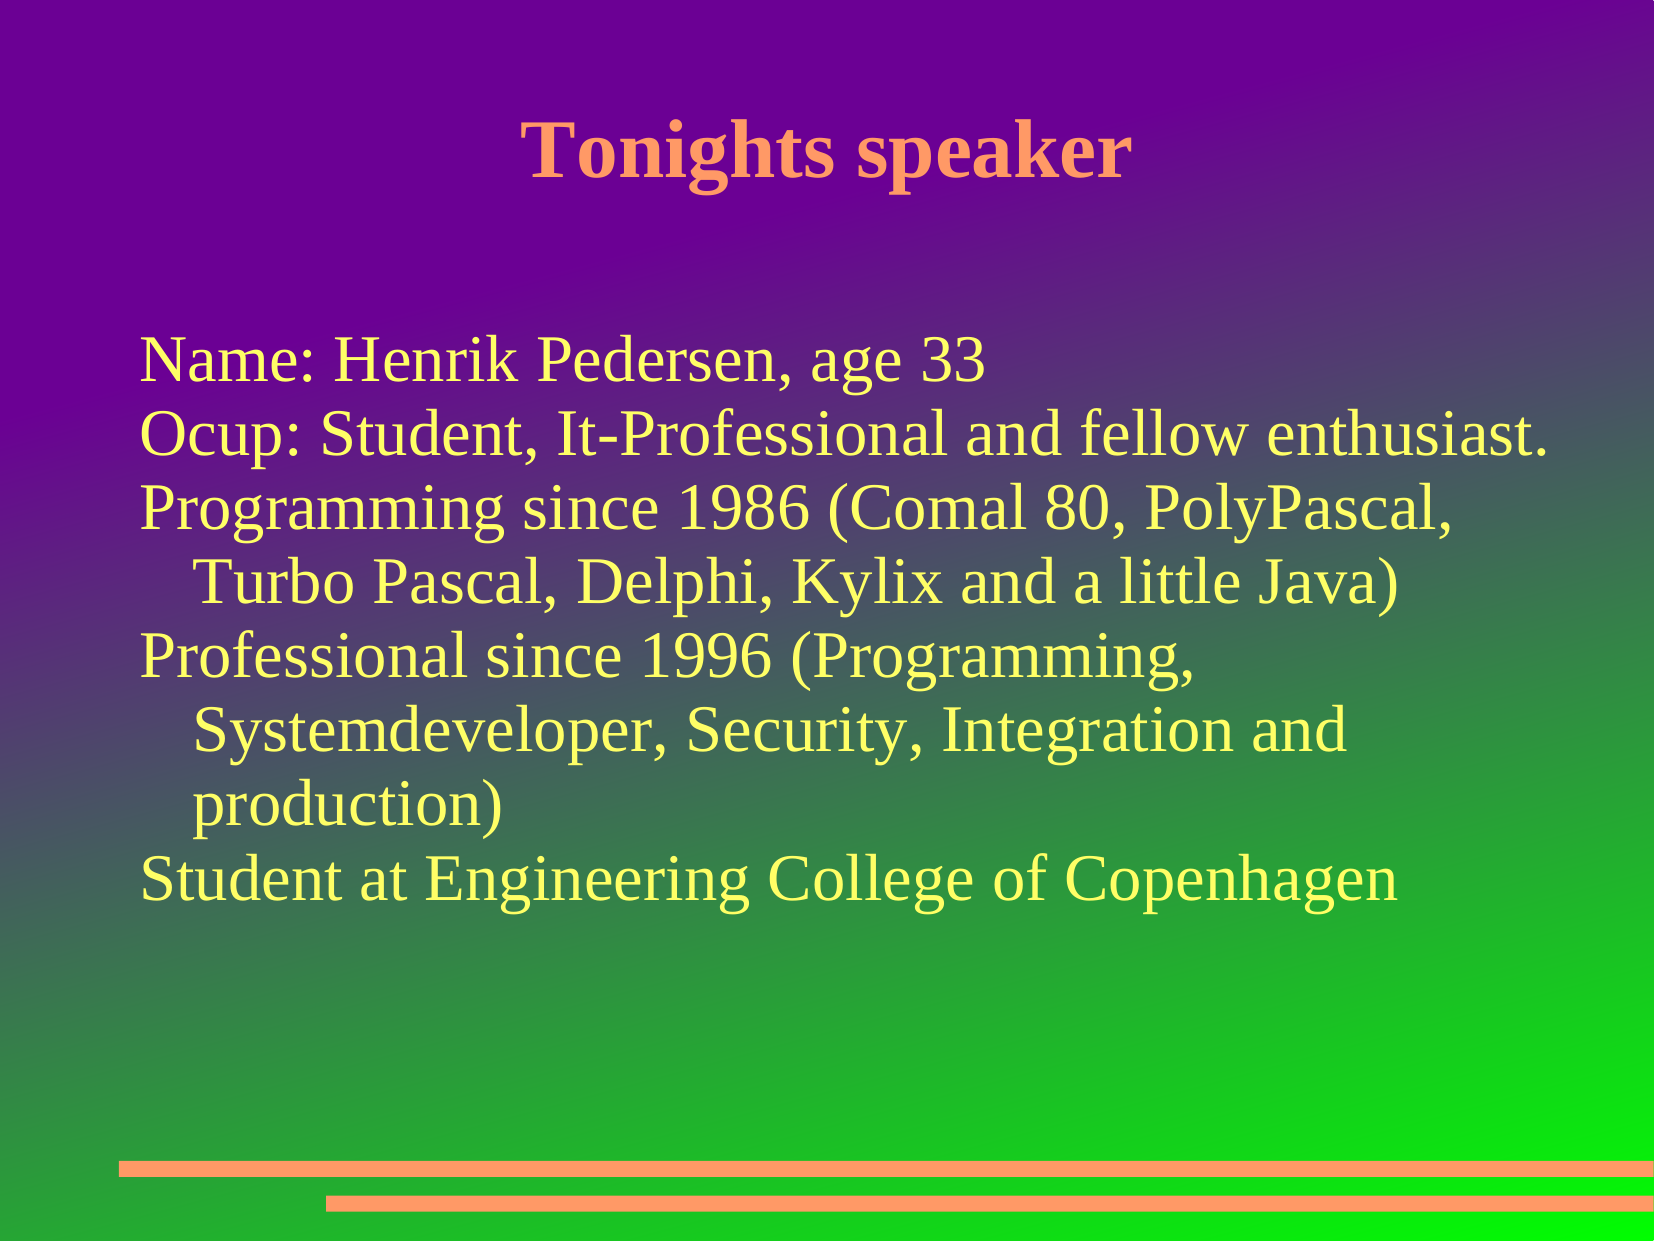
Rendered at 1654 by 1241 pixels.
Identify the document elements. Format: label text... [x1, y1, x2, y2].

title Tonights speaker [121, 46, 1534, 254]
list Name: Henrik Pedersen, age 33 Ocup: Student, It-Professional and fellow enthusiast. Programming since 1986 (Comal 80, PolyPascal, Turbo Pascal, Delphi, Kylix and a little Java) Professional since 1996 (Programming, Systemdeveloper, Security, Integration and production) Student at Engineering College of Copenhagen [121, 322, 1561, 1133]
